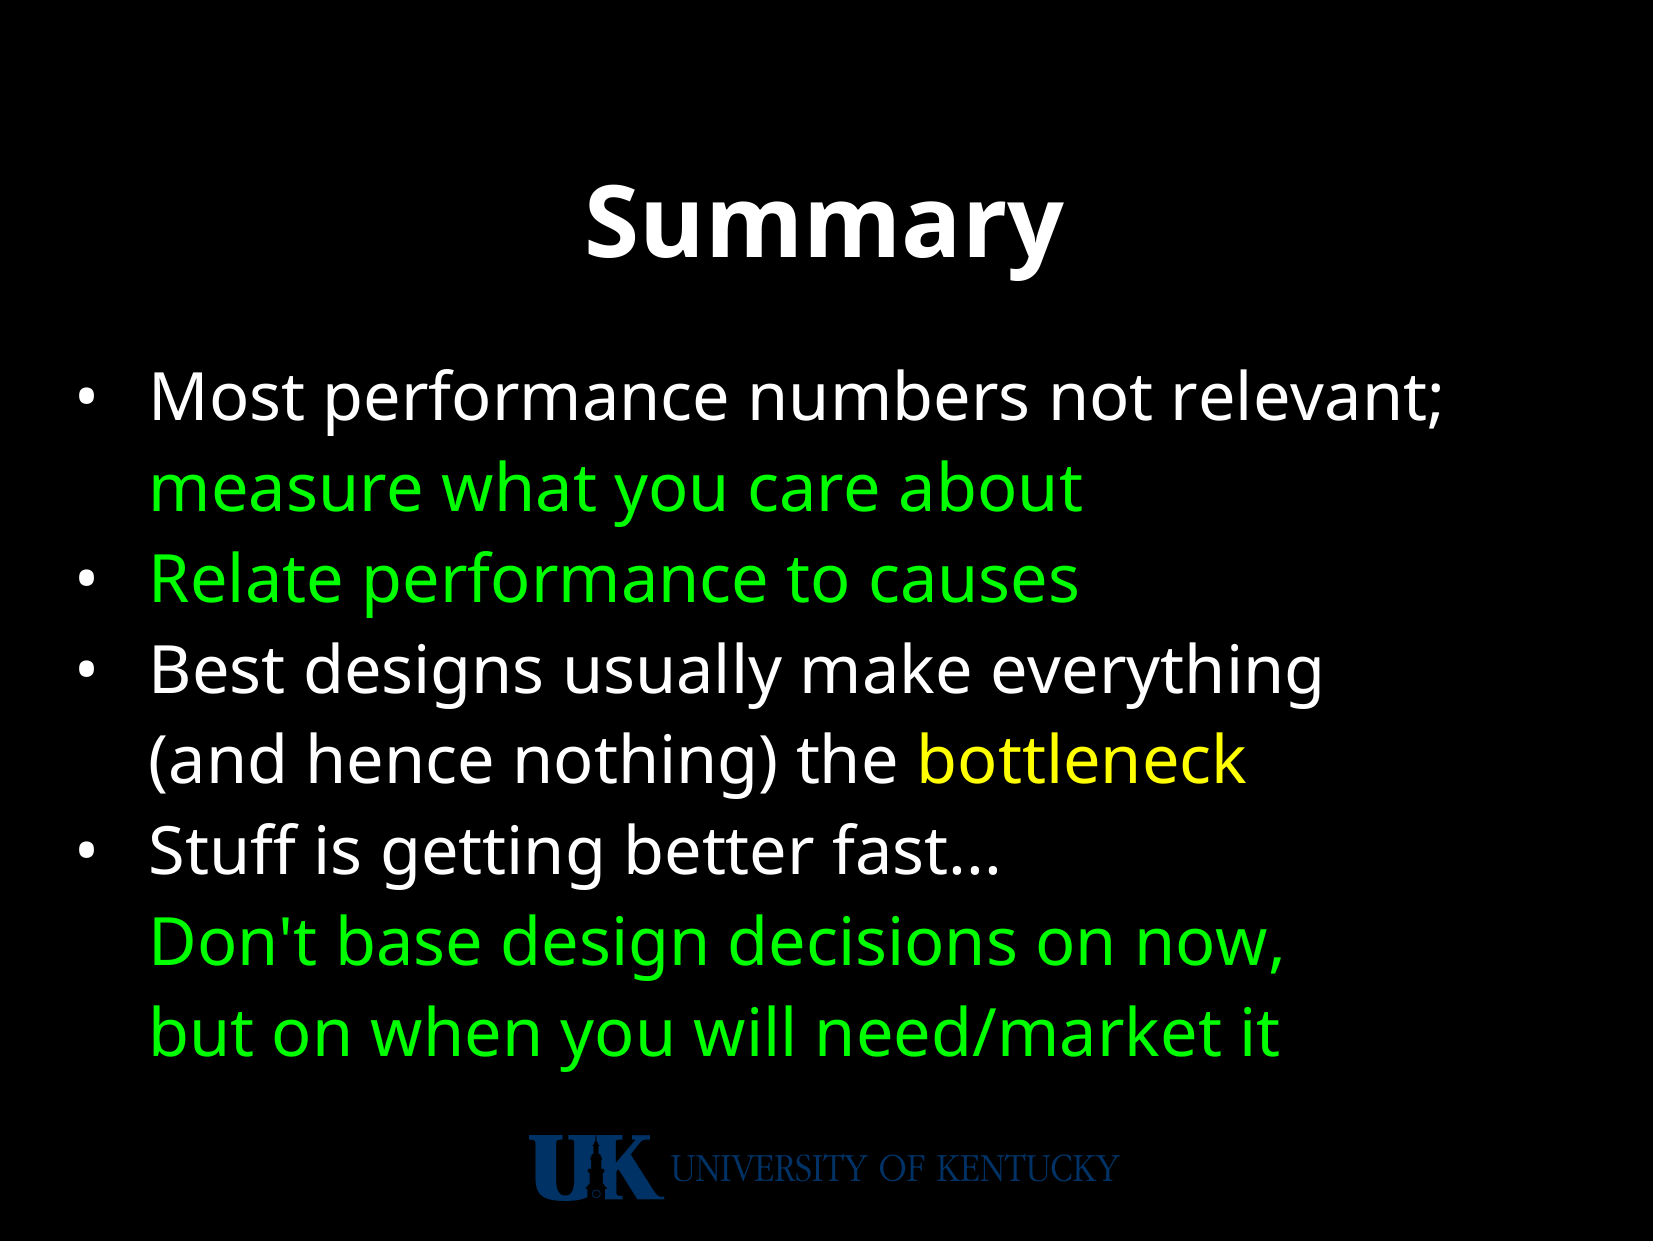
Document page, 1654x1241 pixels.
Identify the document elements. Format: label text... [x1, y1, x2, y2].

subtitle • Most performance numbers not relevant; measure what you care about • Relate performance to causes • Best designs usually make everything (and hence nothing) the bottleneck • Stuff is getting better fast... Don't base design decisions on now, but on when you will need/market it [74, 262, 1575, 1163]
title Summary [75, 31, 1576, 407]
picture [529, 1135, 1120, 1201]
